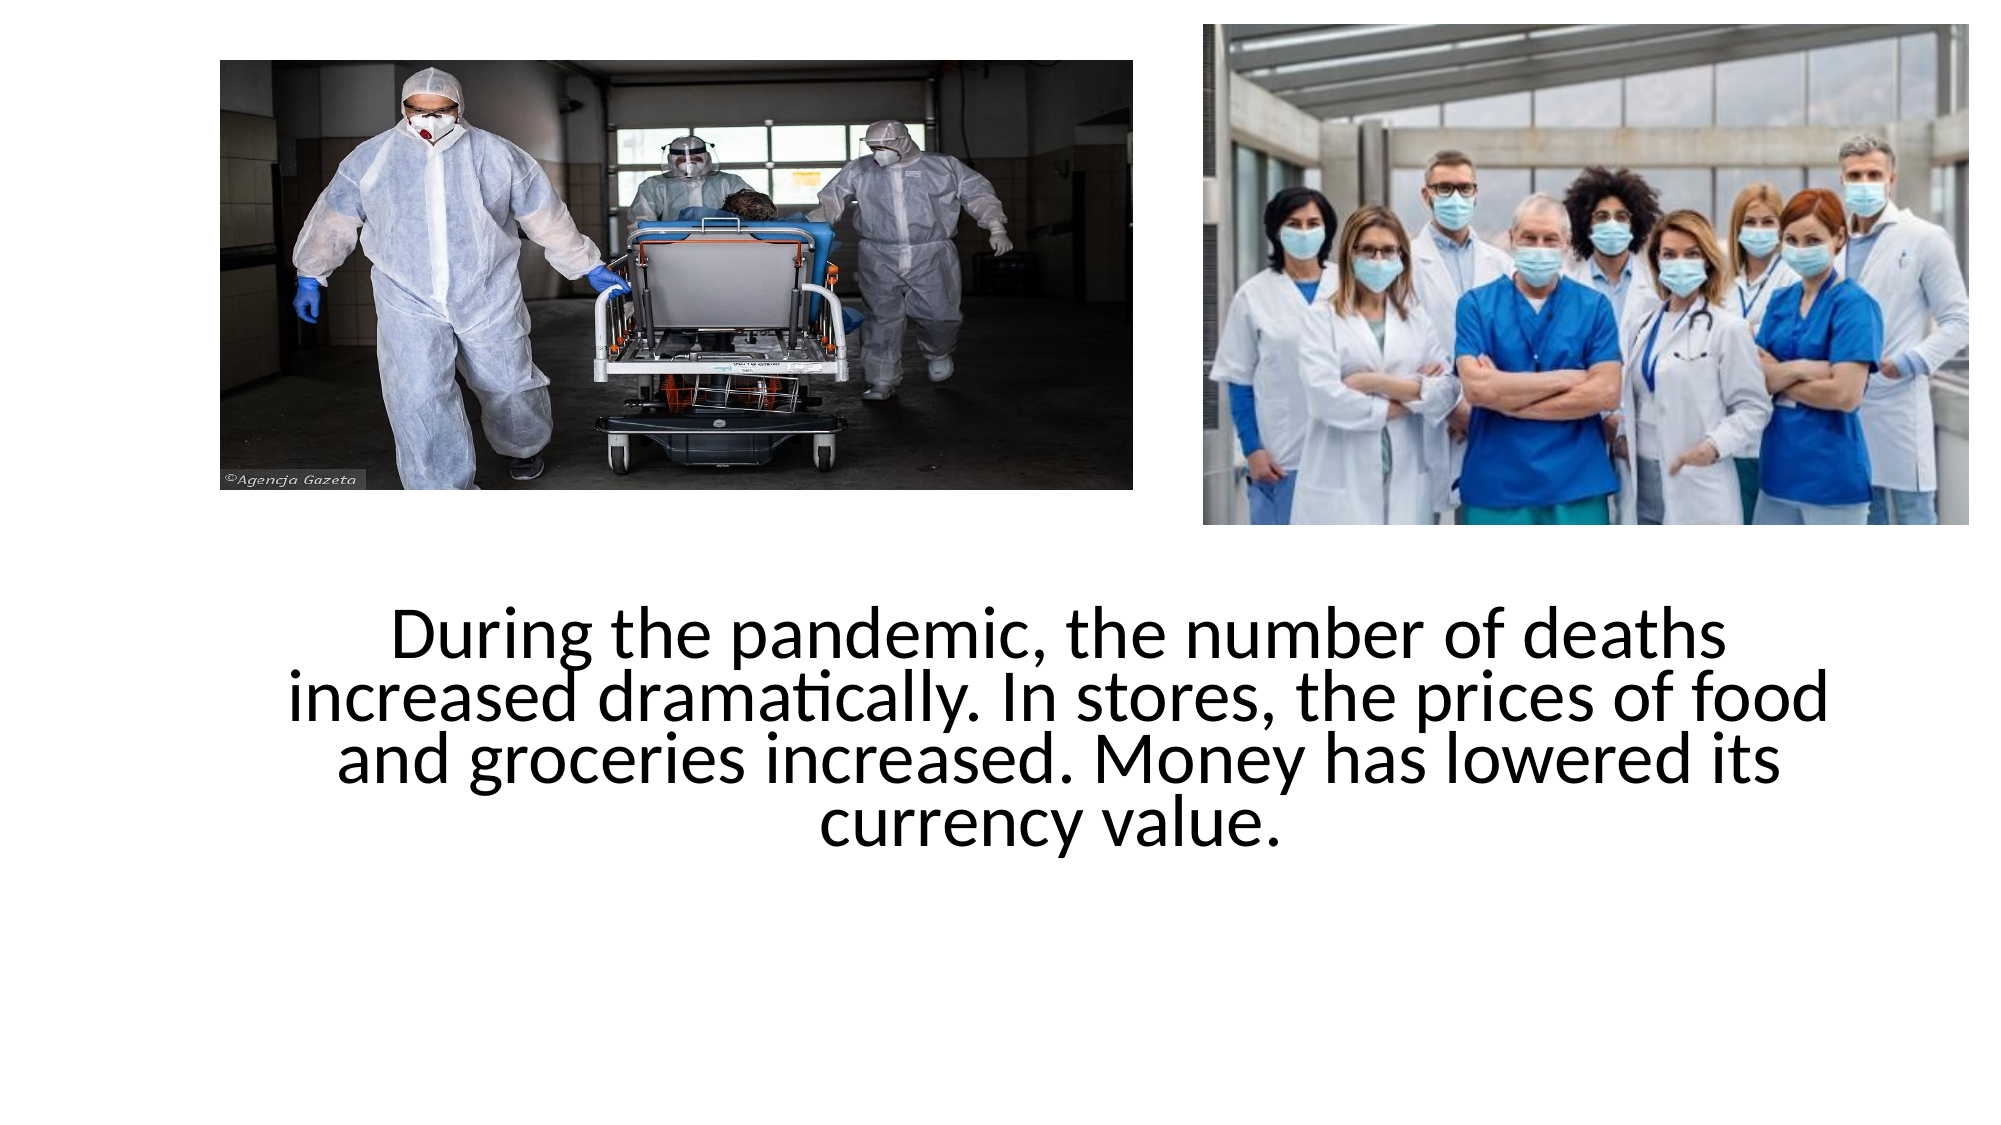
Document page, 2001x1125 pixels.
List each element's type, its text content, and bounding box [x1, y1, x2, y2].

picture [220, 60, 1133, 490]
subtitle During the pandemic, the number of deaths increased dramatically. In stores, the prices of food and groceries increased. Money has lowered its currency value. [249, 600, 1871, 872]
picture [1203, 24, 1969, 526]
